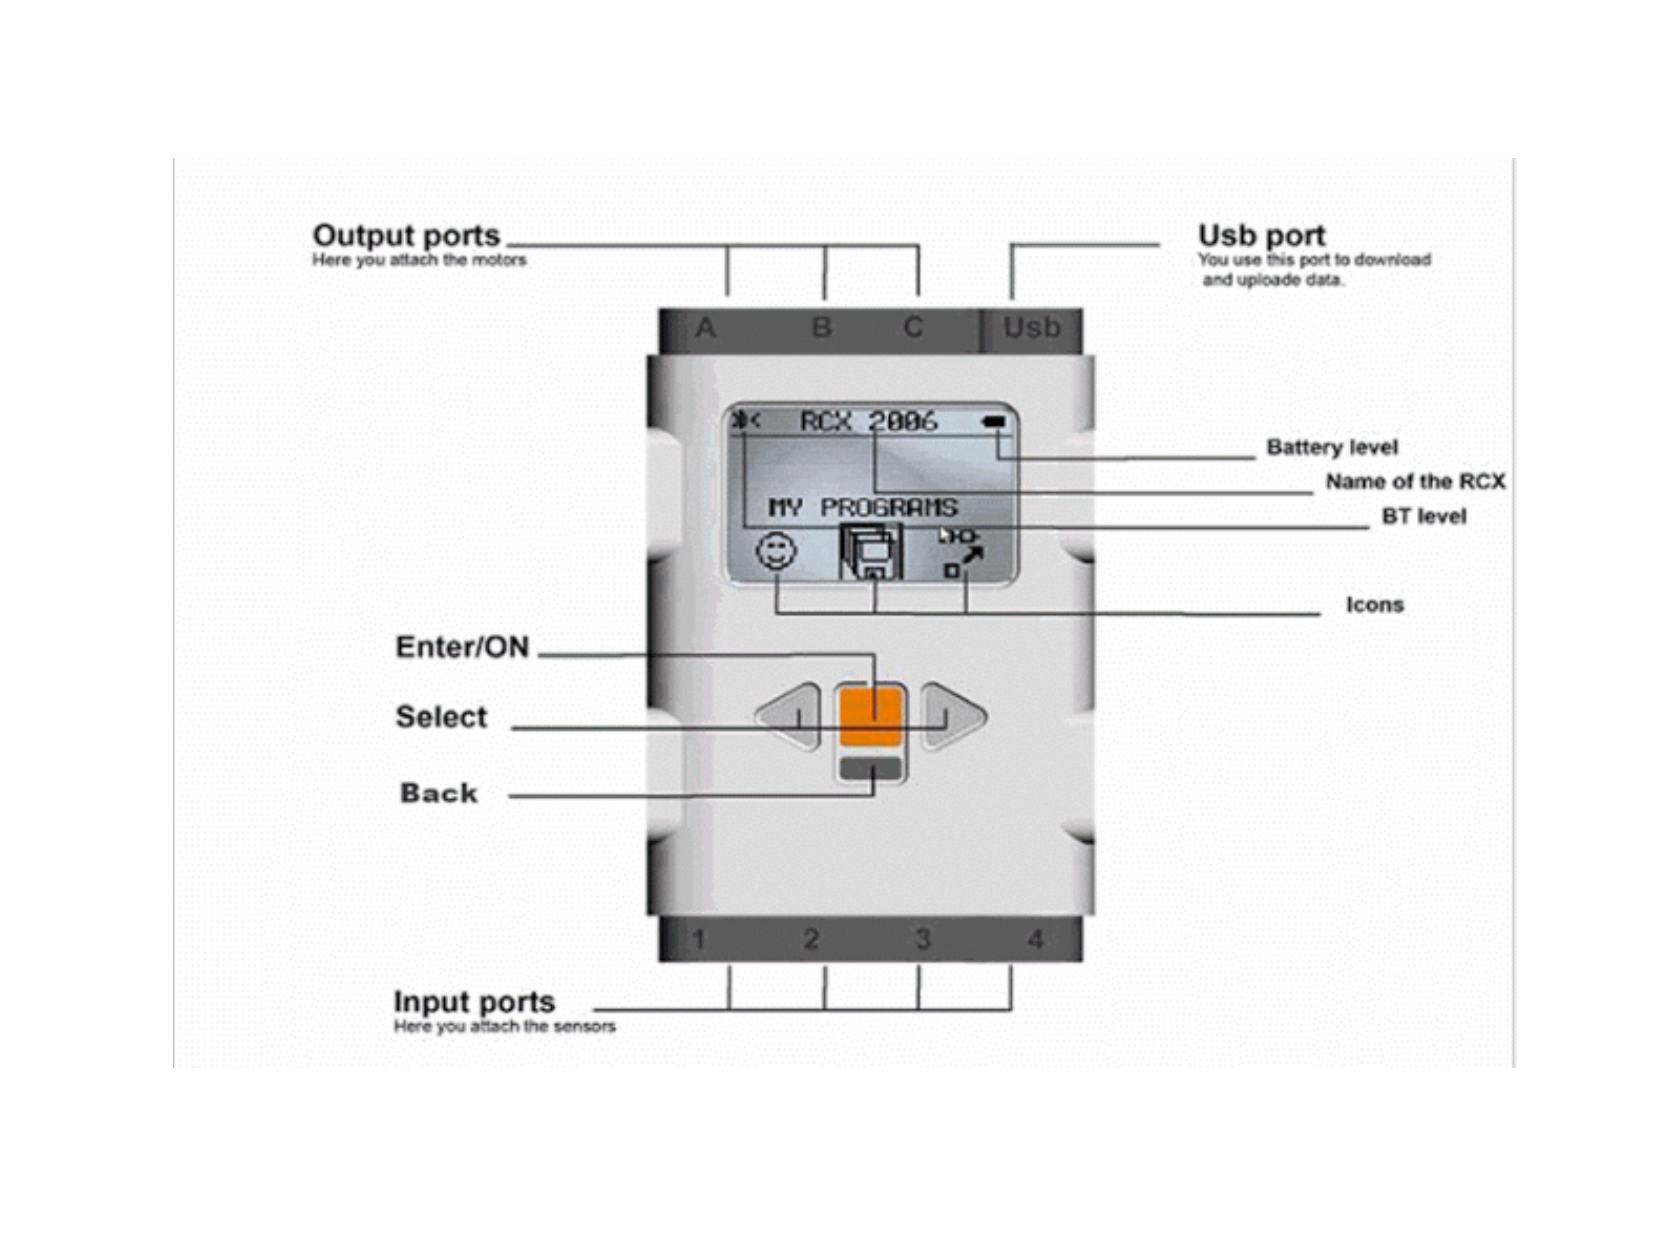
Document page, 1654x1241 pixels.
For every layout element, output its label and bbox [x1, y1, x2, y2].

picture [173, 158, 1517, 1068]
